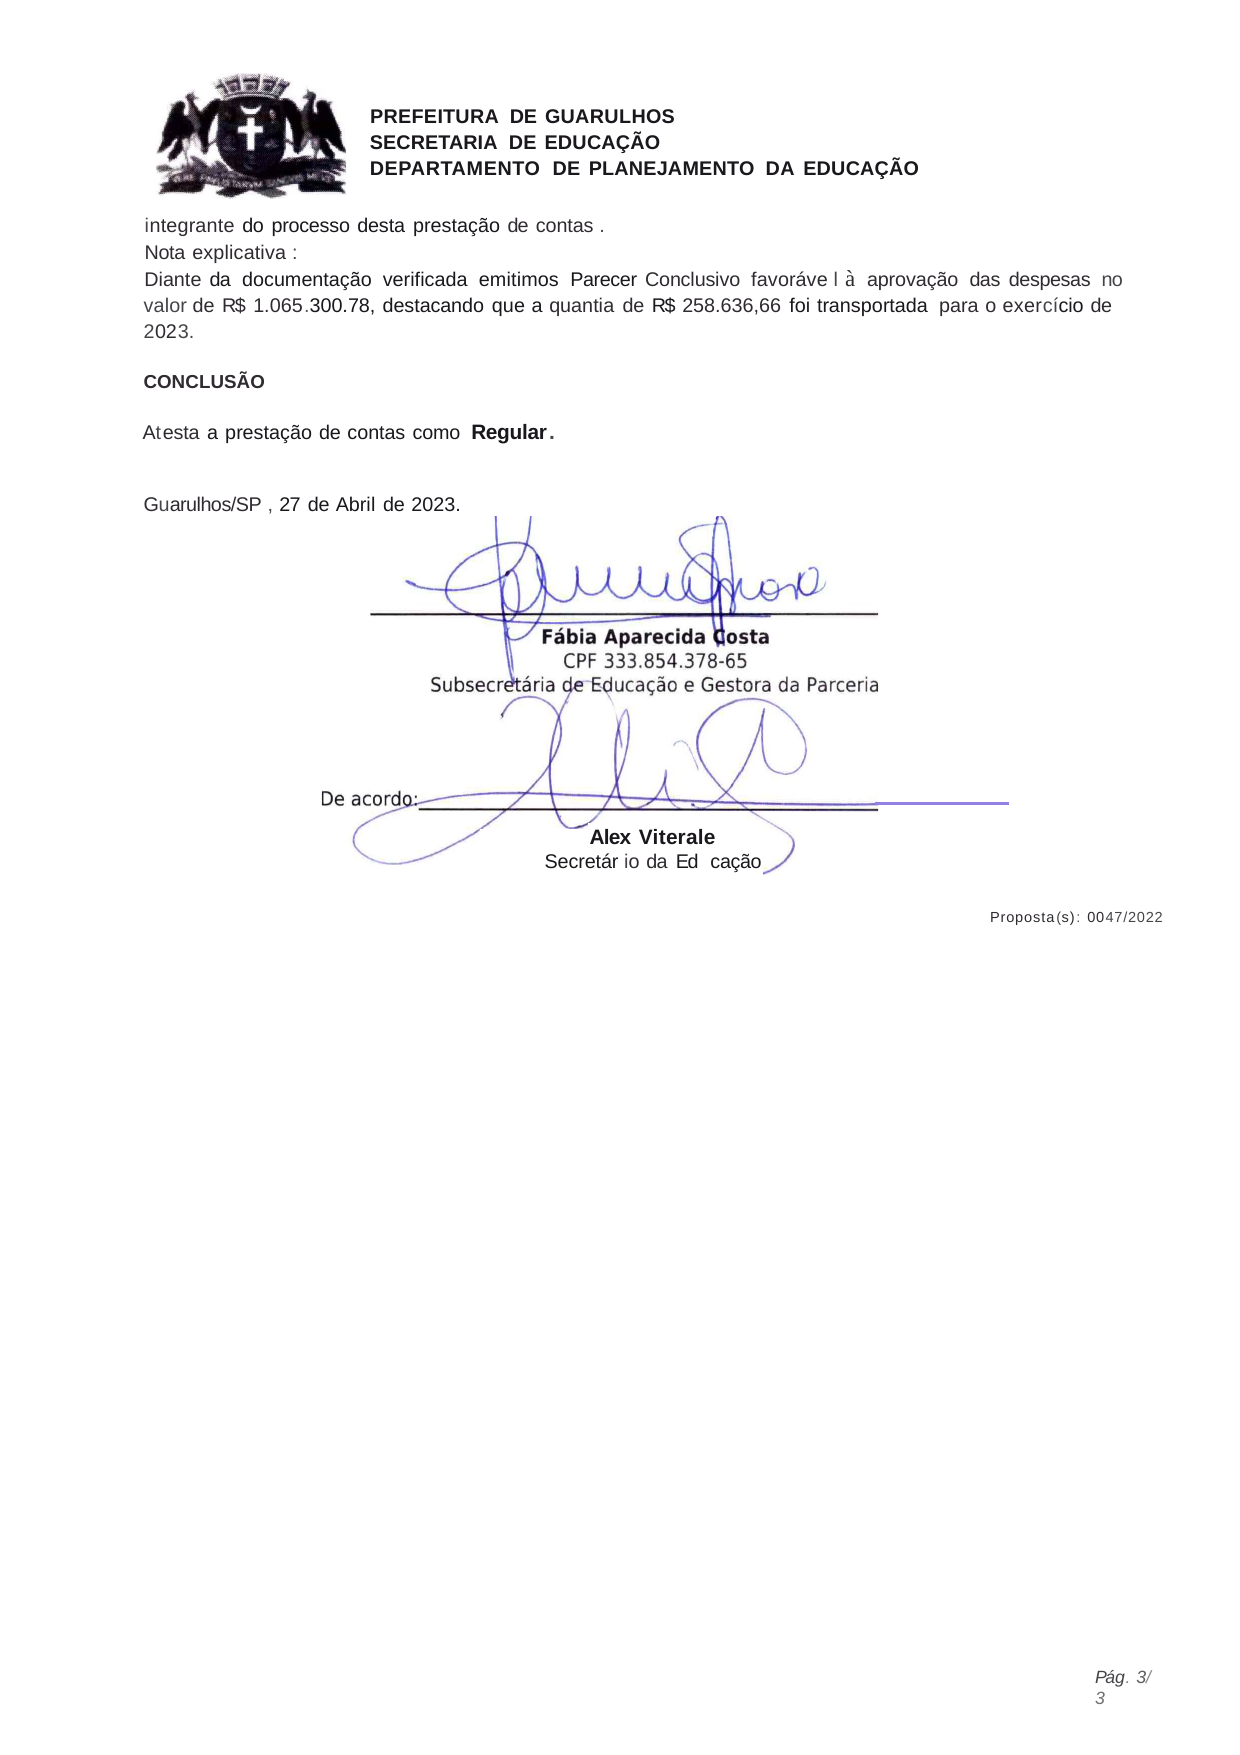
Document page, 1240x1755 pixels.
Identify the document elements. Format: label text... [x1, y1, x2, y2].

text_box Pág. 3/ 3 [1092, 1665, 1163, 1688]
text_box [322, 516, 878, 874]
text_box PREFEITURA DE GUARULHOS SECRETARIA DE EDUCAÇÃO DEPARTAMENTO DE PLANEJAMENTO DA EDUCAÇÃO integrante do processo desta prestação de contas . Nota explicativa : Diante da documentação verificada emitimos Parecer Conclusivo favoráve l à aprovação das despesas no valor de R$ 1.065.300.78, destacando que a quantia de R$ 258.636,66 foi transportada para o exercício de 2023. CONCLUSÃO Atesta a prestação de contas como Regular. Guarulhos/SP , 27 de Abril de 2023. [140, 100, 1165, 483]
text_box [156, 74, 346, 100]
text_box Alex Viterale Secretár io da Ed cação Proposta(s): 0047/2022 [544, 823, 1164, 926]
